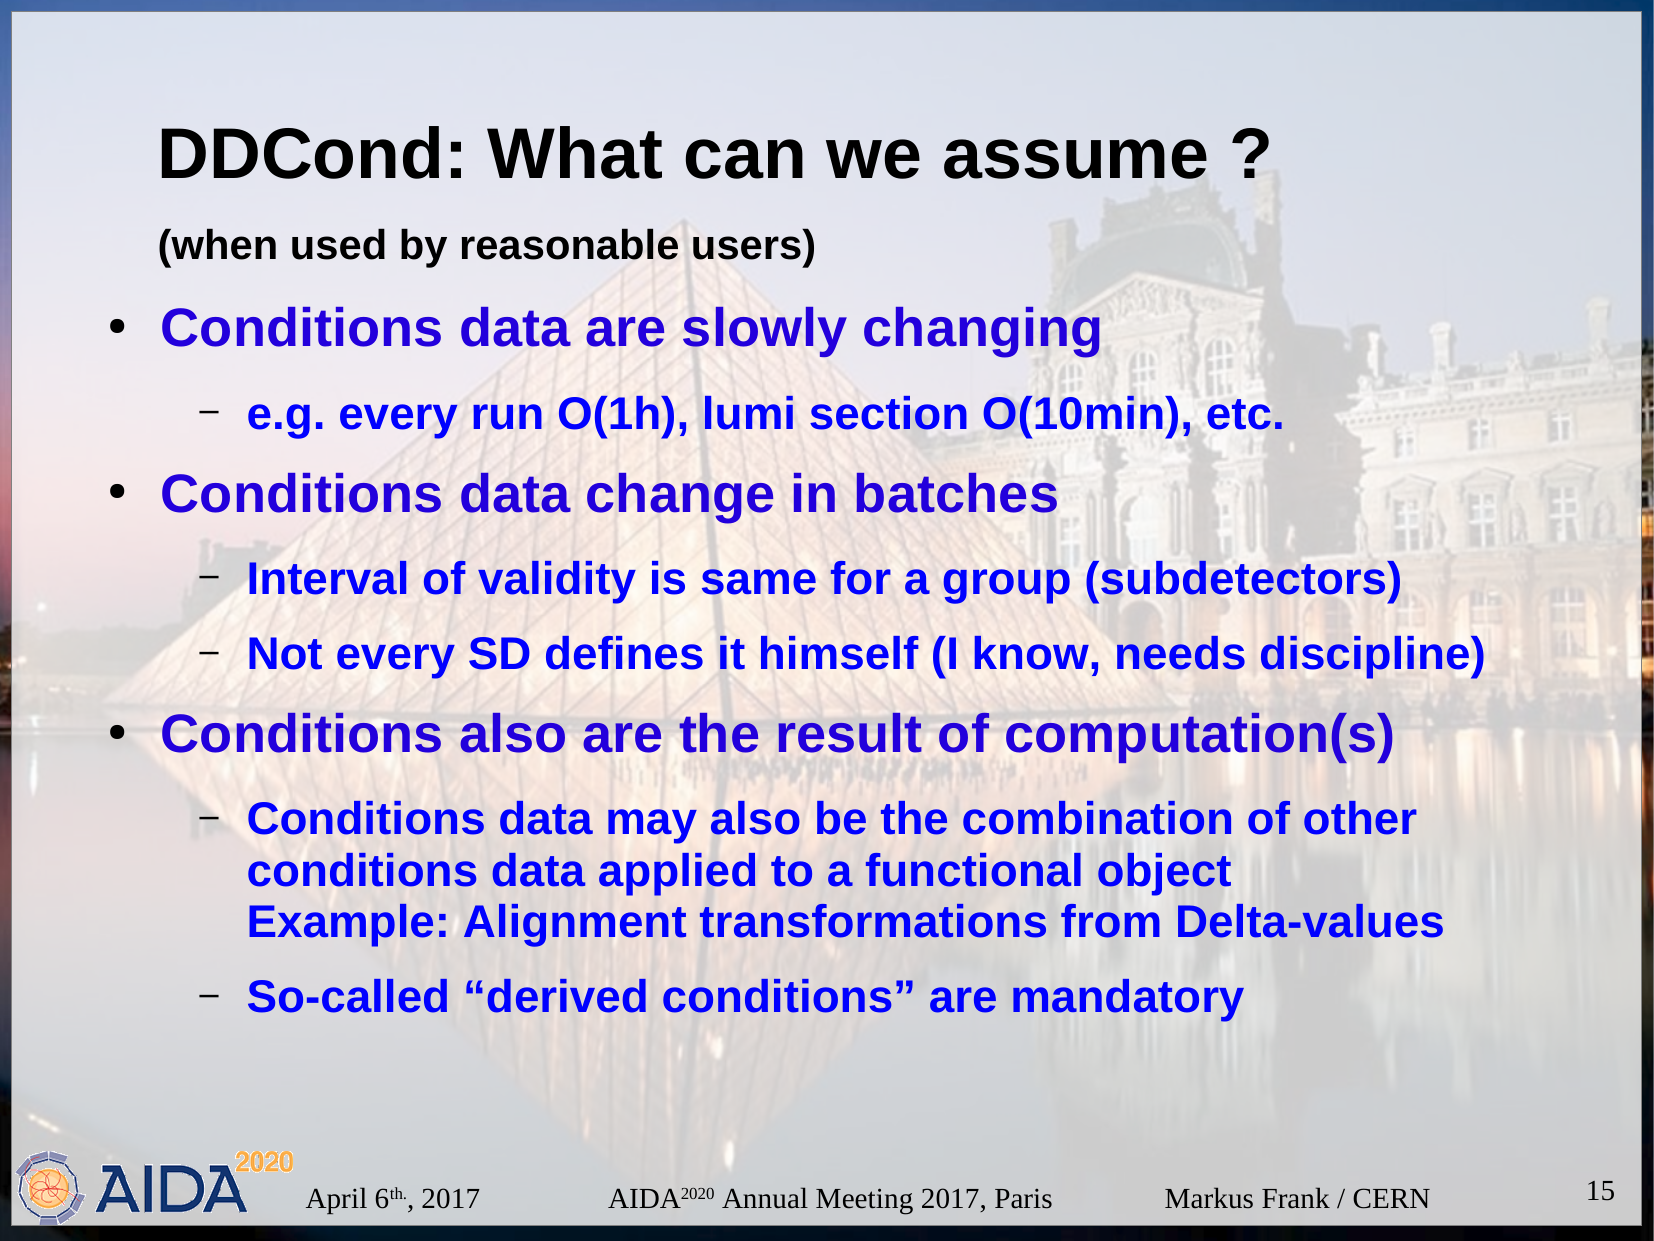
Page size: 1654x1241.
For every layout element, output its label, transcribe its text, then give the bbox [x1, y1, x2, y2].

list Conditions data are slowly changing e.g. every run O(1h), lumi section O(10min), etc. Conditions data change in batches Interval of validity is same for a group (subdetectors) Not every SD defines it himself (I know, needs discipline) Conditions also are the result of computation(s) Conditions data may also be the combination of other conditions data applied to a functional object Example: Alignment transformations from Delta-values So-called “derived conditions” are mandatory [90, 297, 1546, 1023]
picture [0, 0, 1654, 1241]
title DDCond: What can we assume ? (when used by reasonable users) [82, 90, 1536, 298]
